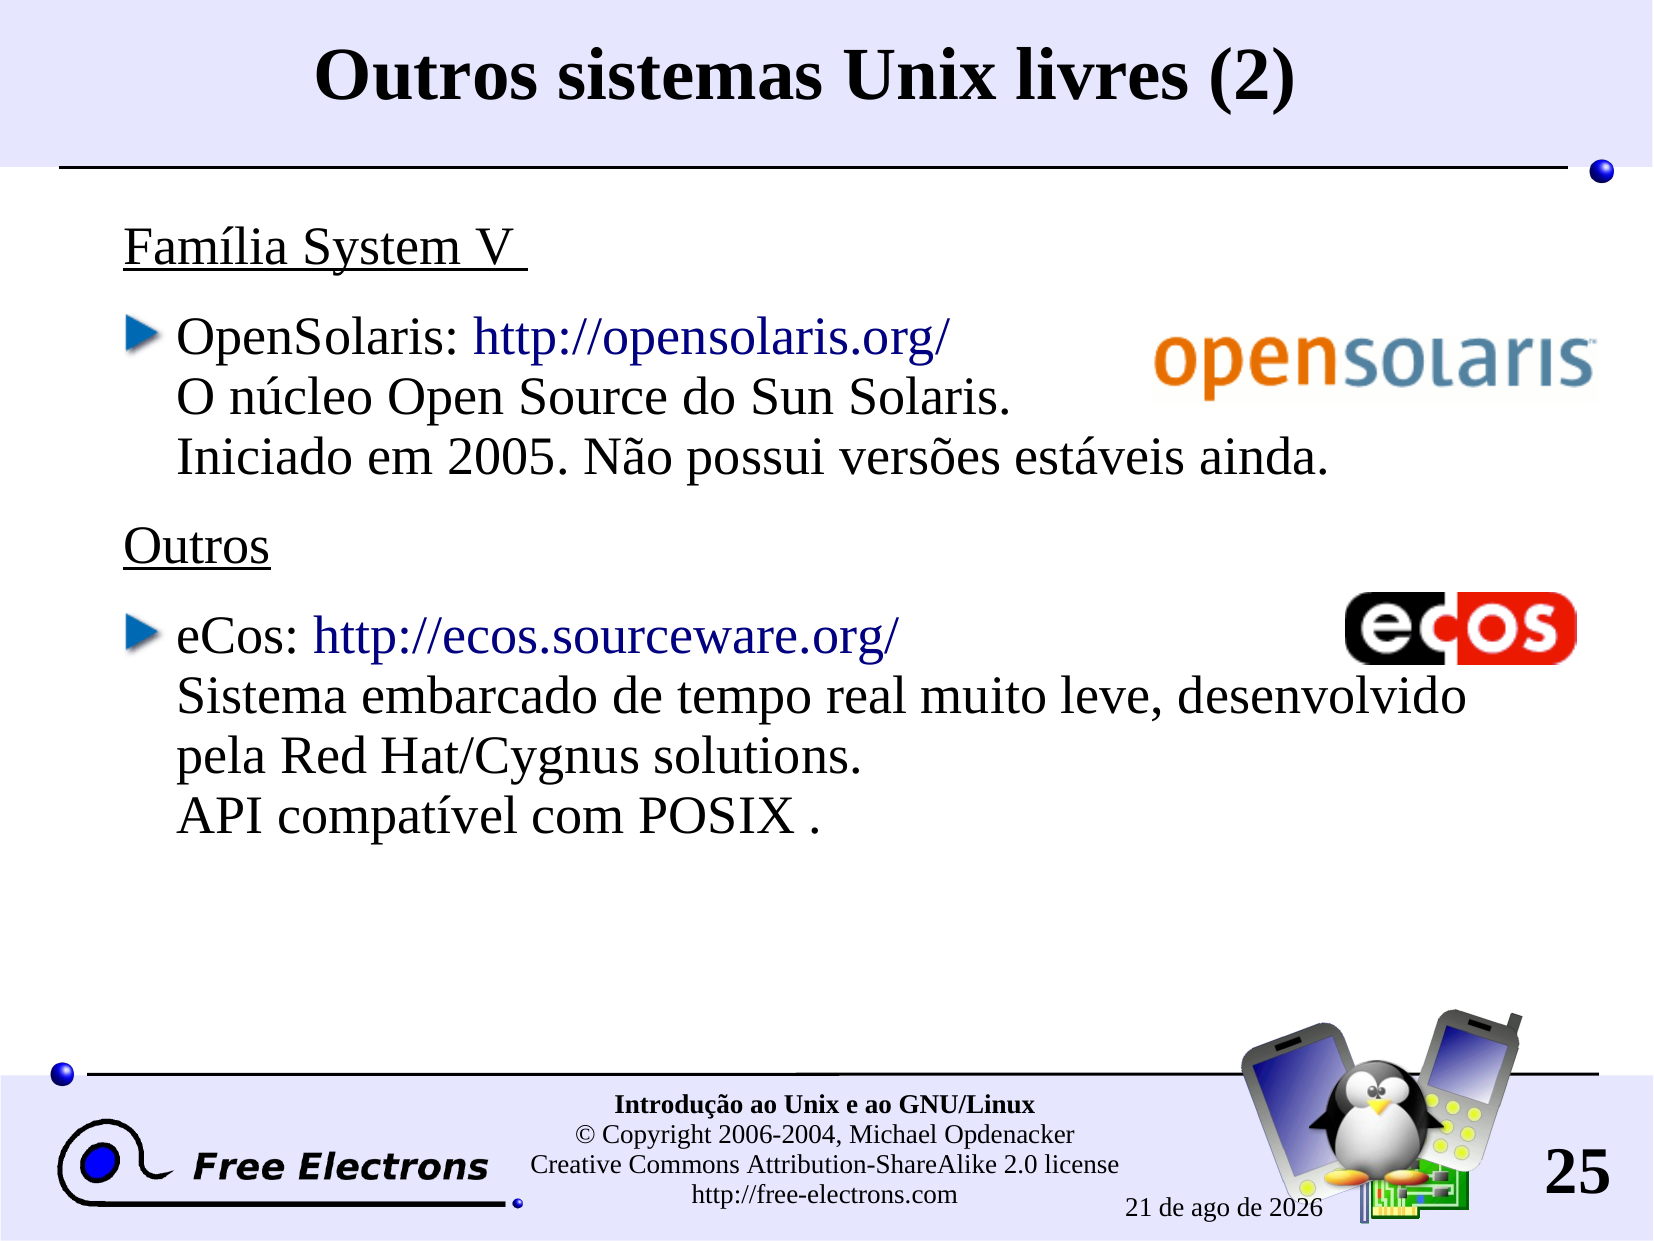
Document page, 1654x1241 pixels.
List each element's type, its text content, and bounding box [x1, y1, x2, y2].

picture [50, 1108, 527, 1216]
title Outros sistemas Unix livres (2) [60, 25, 1551, 124]
picture [1345, 592, 1577, 666]
picture [1231, 1008, 1537, 1241]
picture [1285, 1199, 1292, 1215]
list Família System V OpenSolaris: http://opensolaris.org/ O núcleo Open Source do Sun Solaris. Iniciado em 2005. Não possui versões estáveis ainda. Outros eCos: http://ecos.sourceware.org/ Sistema embarcado de tempo real muito leve, desenvolvido pela Red Hat/Cygnus solutions. API compatível com POSIX . [105, 216, 1518, 1067]
picture [1148, 329, 1603, 403]
